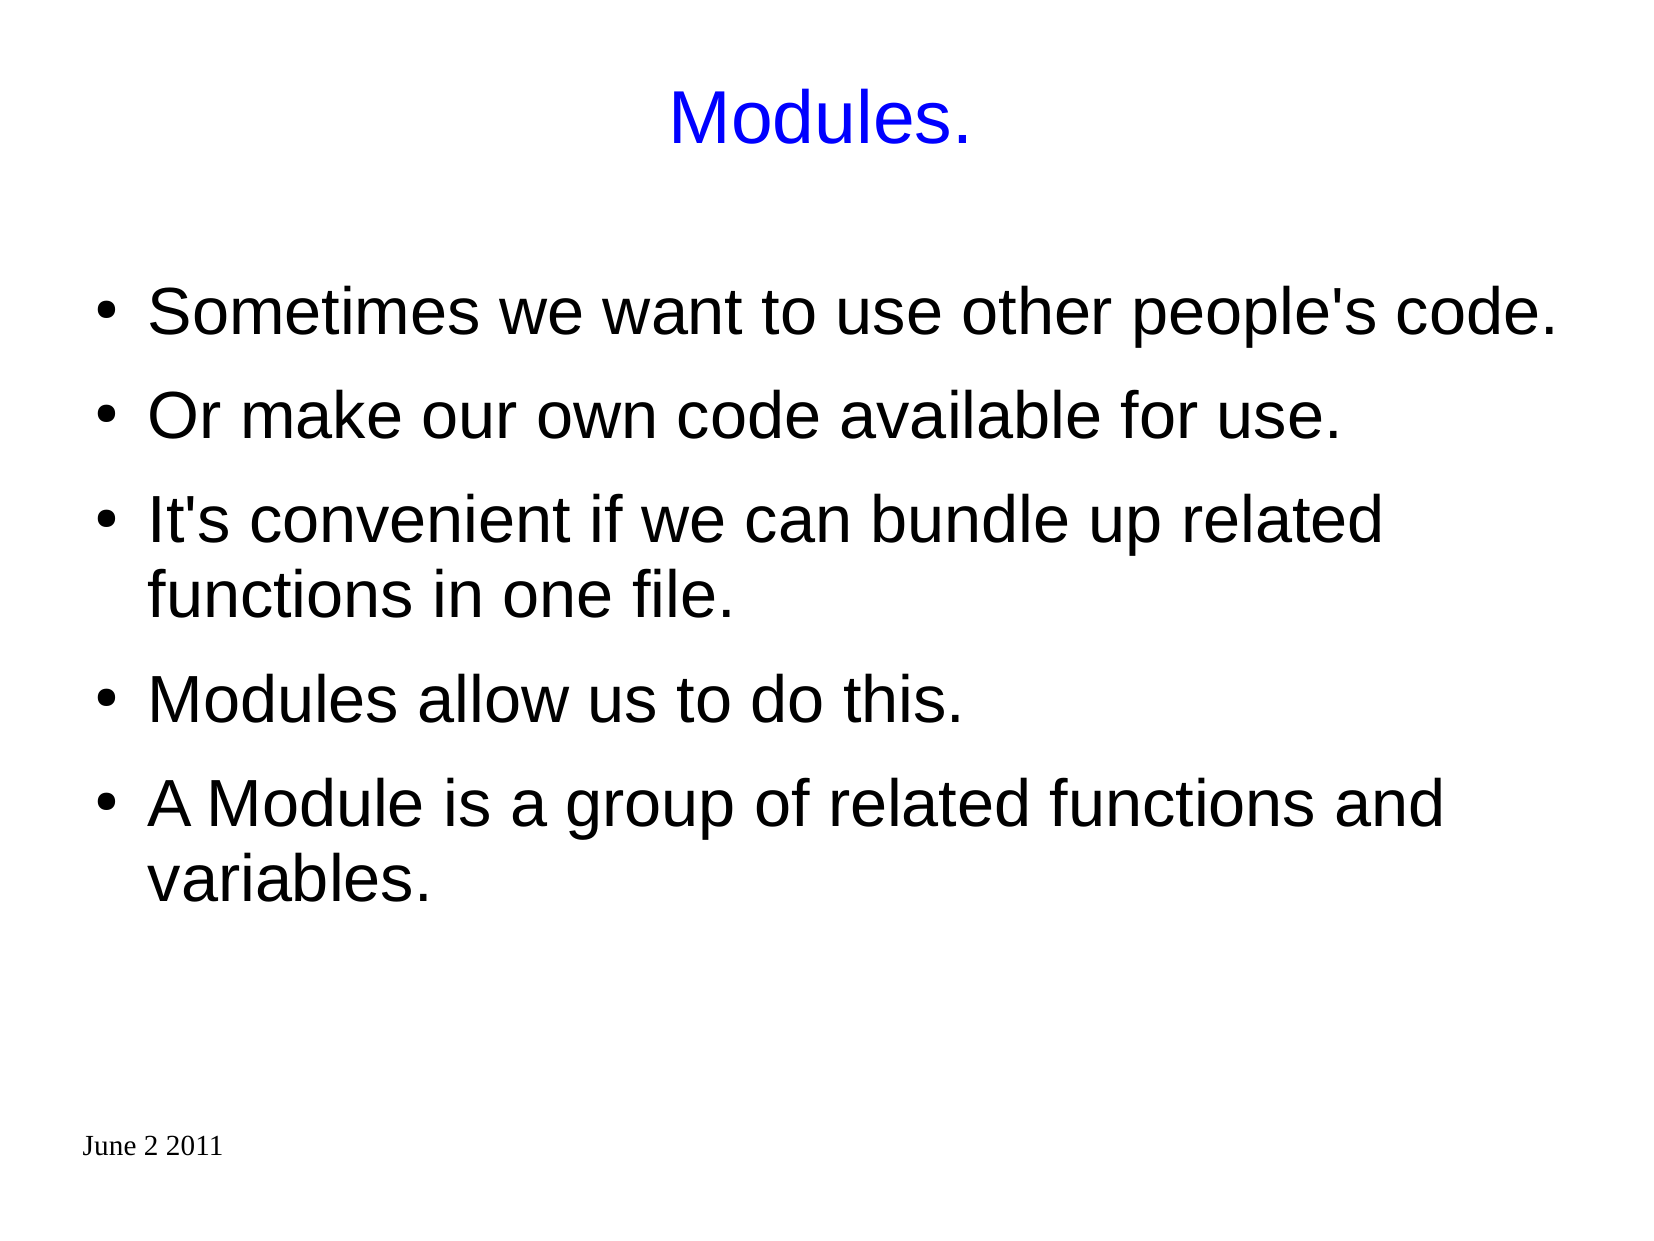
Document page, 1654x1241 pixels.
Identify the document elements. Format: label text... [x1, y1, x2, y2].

title Modules. [76, 58, 1565, 178]
list Sometimes we want to use other people's code. Or make our own code available for use. It's convenient if we can bundle up related functions in one file. Modules allow us to do this. A Module is a group of related functions and variables. [76, 274, 1565, 1093]
